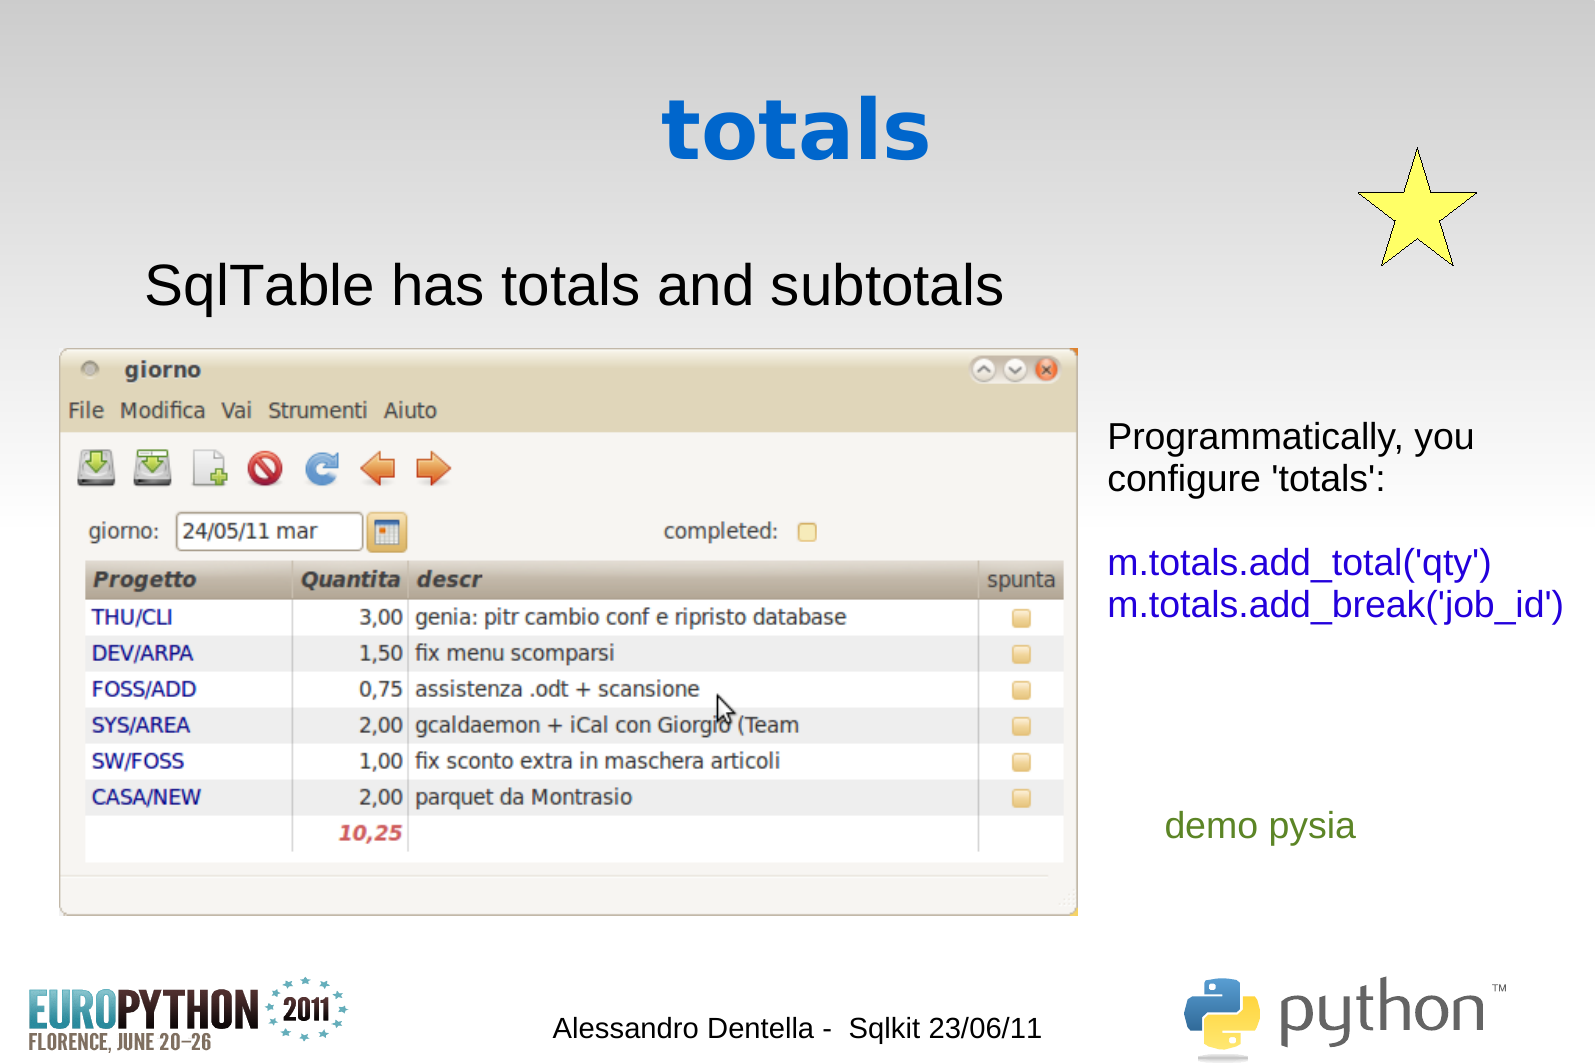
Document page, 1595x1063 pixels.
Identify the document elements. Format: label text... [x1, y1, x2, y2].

picture [59, 348, 1078, 916]
text_box demo pysia [1149, 797, 1371, 855]
list SqlTable has totals and subtotals [74, 253, 1510, 940]
title totals [79, 49, 1515, 213]
text_box Programmatically, you configure 'totals': m.totals.add_total('qty') m.totals.add_break('job_id') [1092, 407, 1595, 633]
text_box [1358, 147, 1477, 266]
picture [29, 974, 355, 1058]
